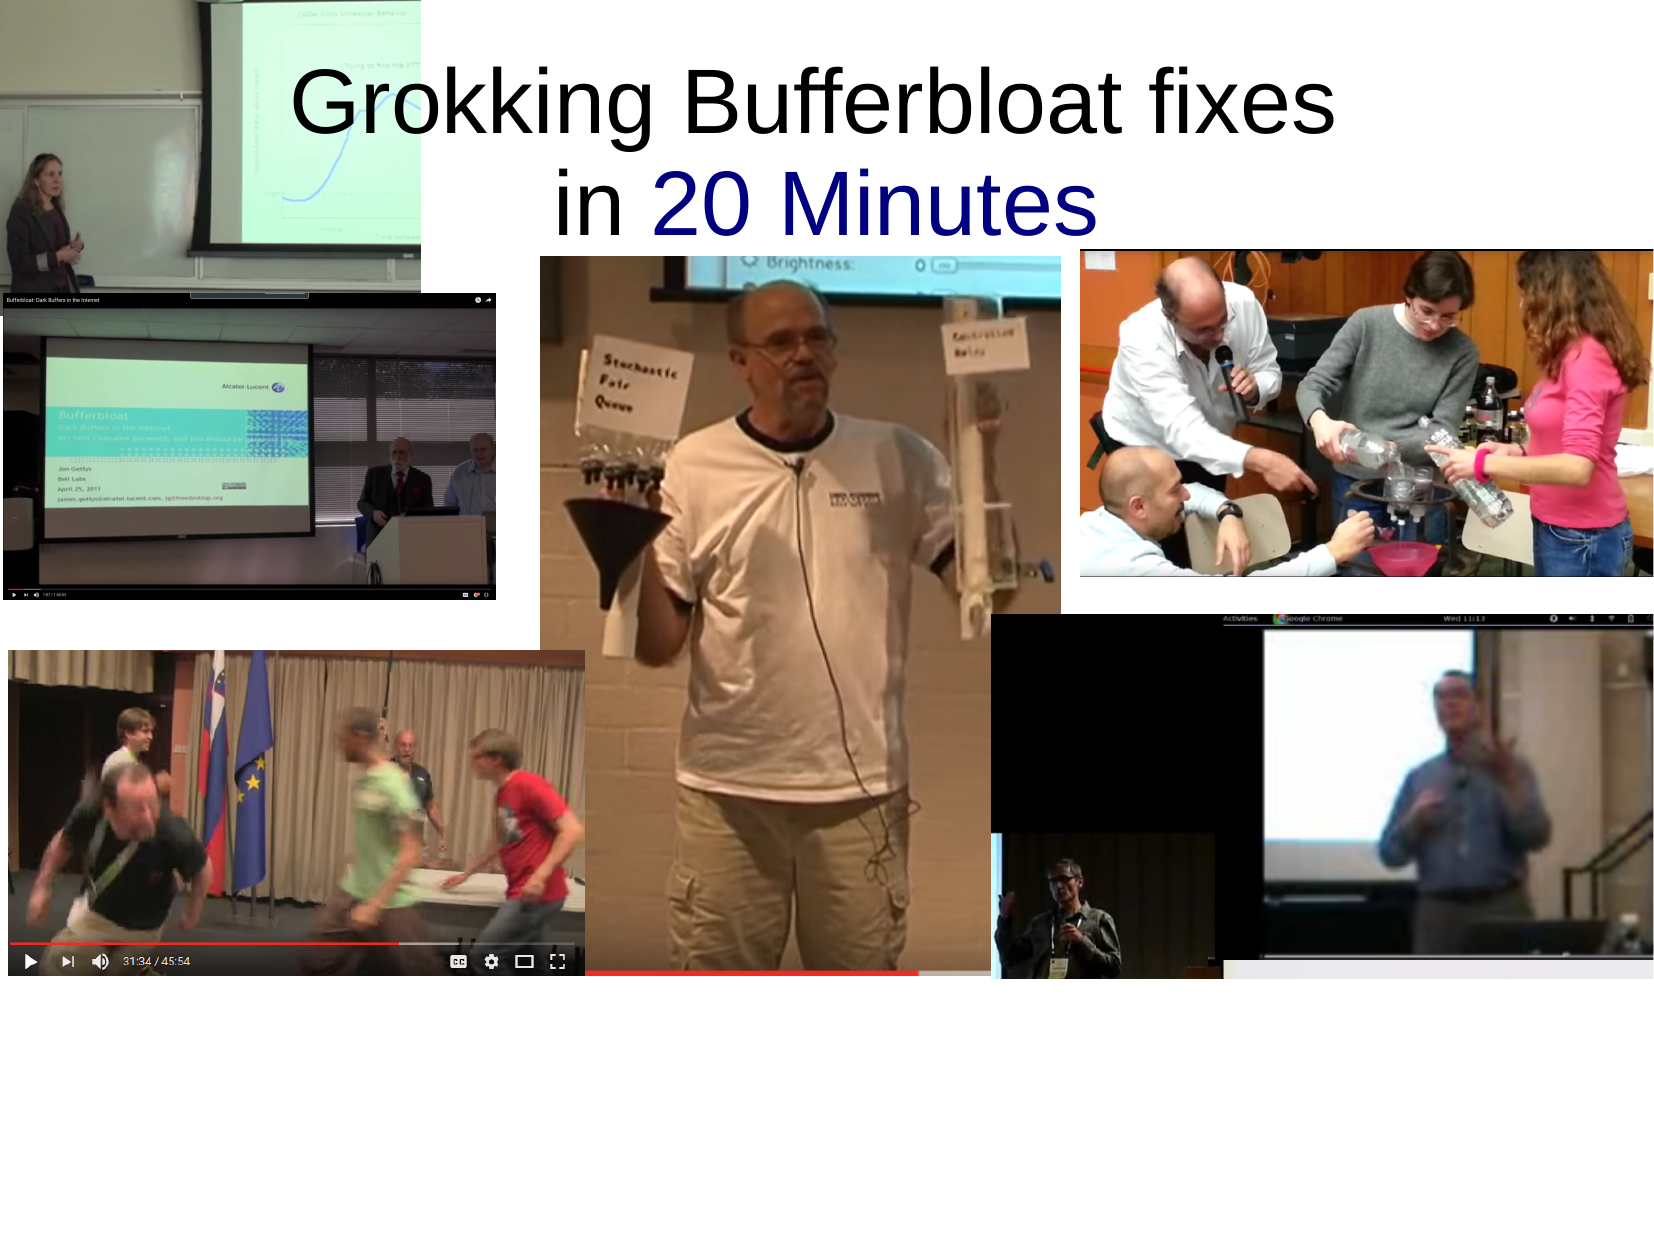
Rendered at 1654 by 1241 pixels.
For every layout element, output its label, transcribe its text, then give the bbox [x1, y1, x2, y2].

picture [1080, 249, 1654, 577]
title Grokking Bufferbloat fixes in 20 Minutes [82, 49, 1571, 257]
picture [0, 0, 496, 601]
picture [8, 256, 1654, 979]
